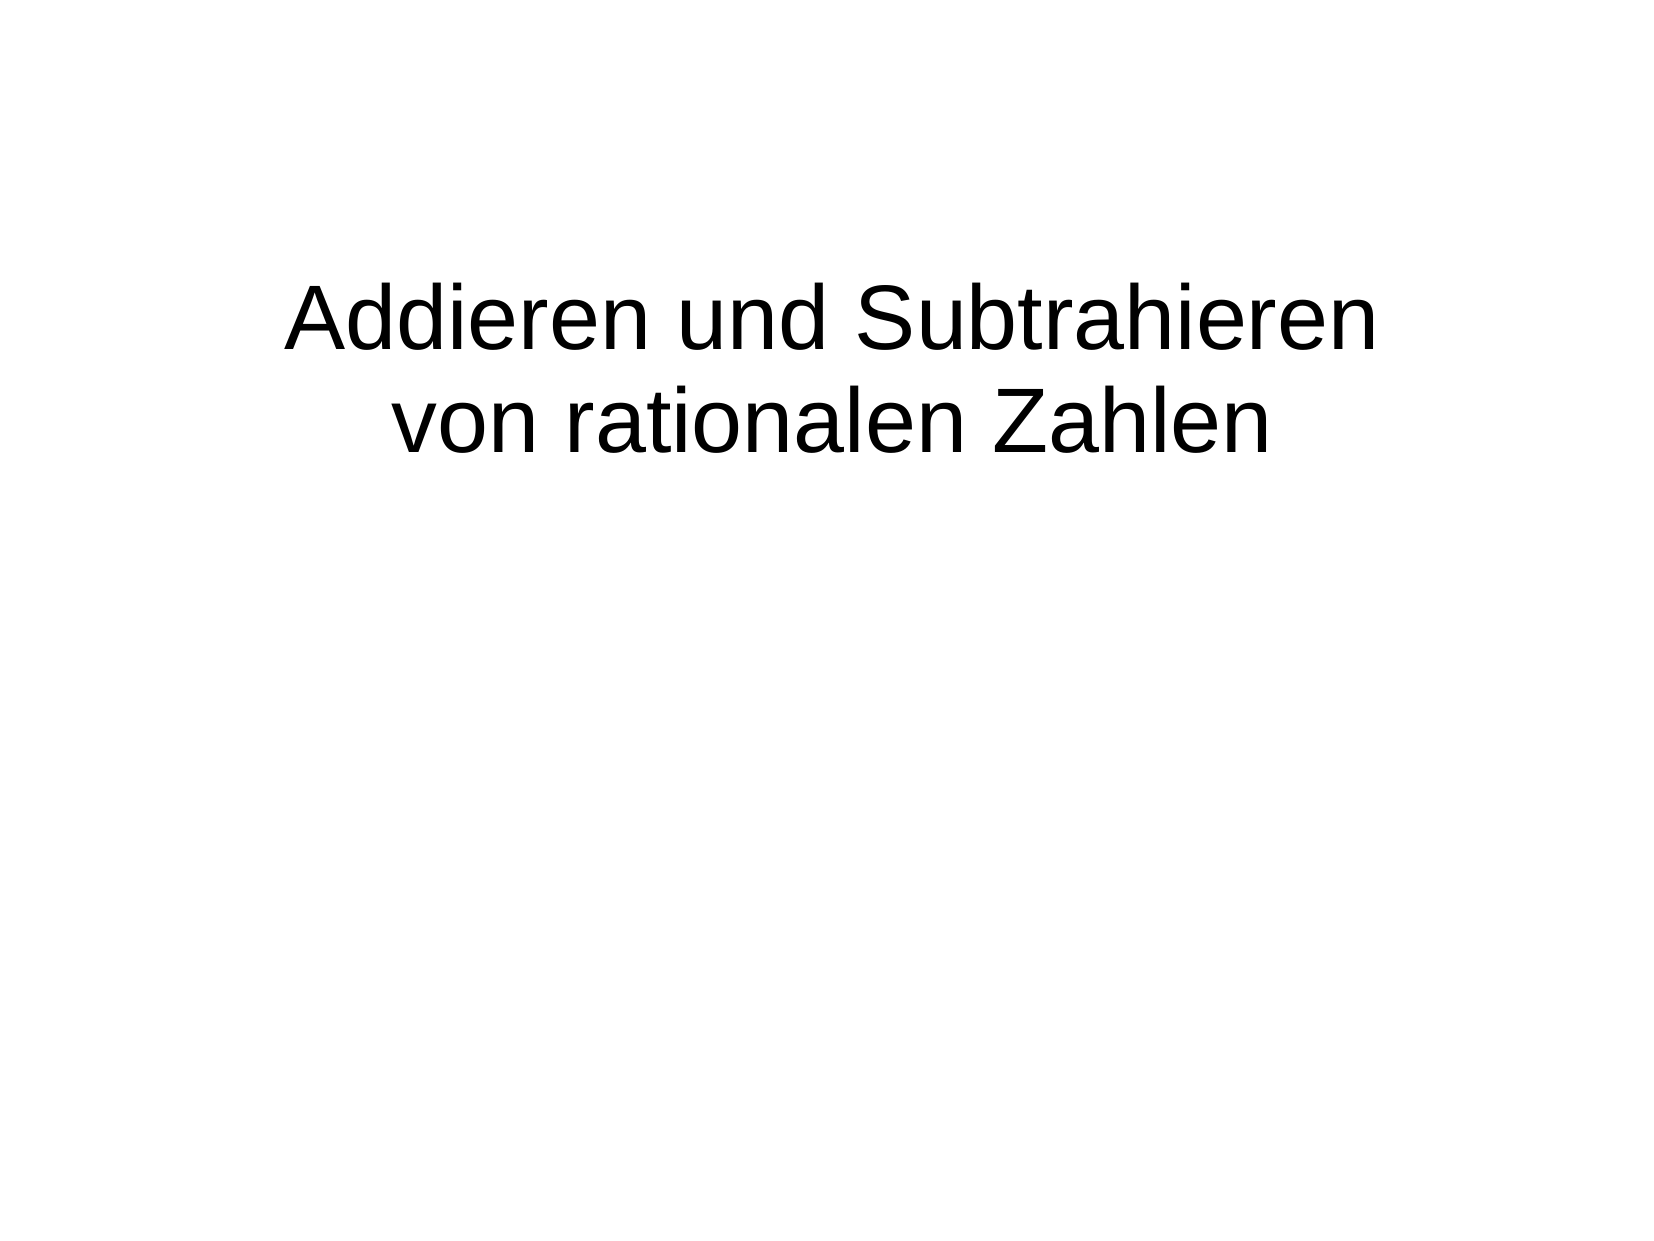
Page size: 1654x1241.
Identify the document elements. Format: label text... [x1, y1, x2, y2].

title Addieren und Subtrahieren von rationalen Zahlen [88, 265, 1577, 473]
